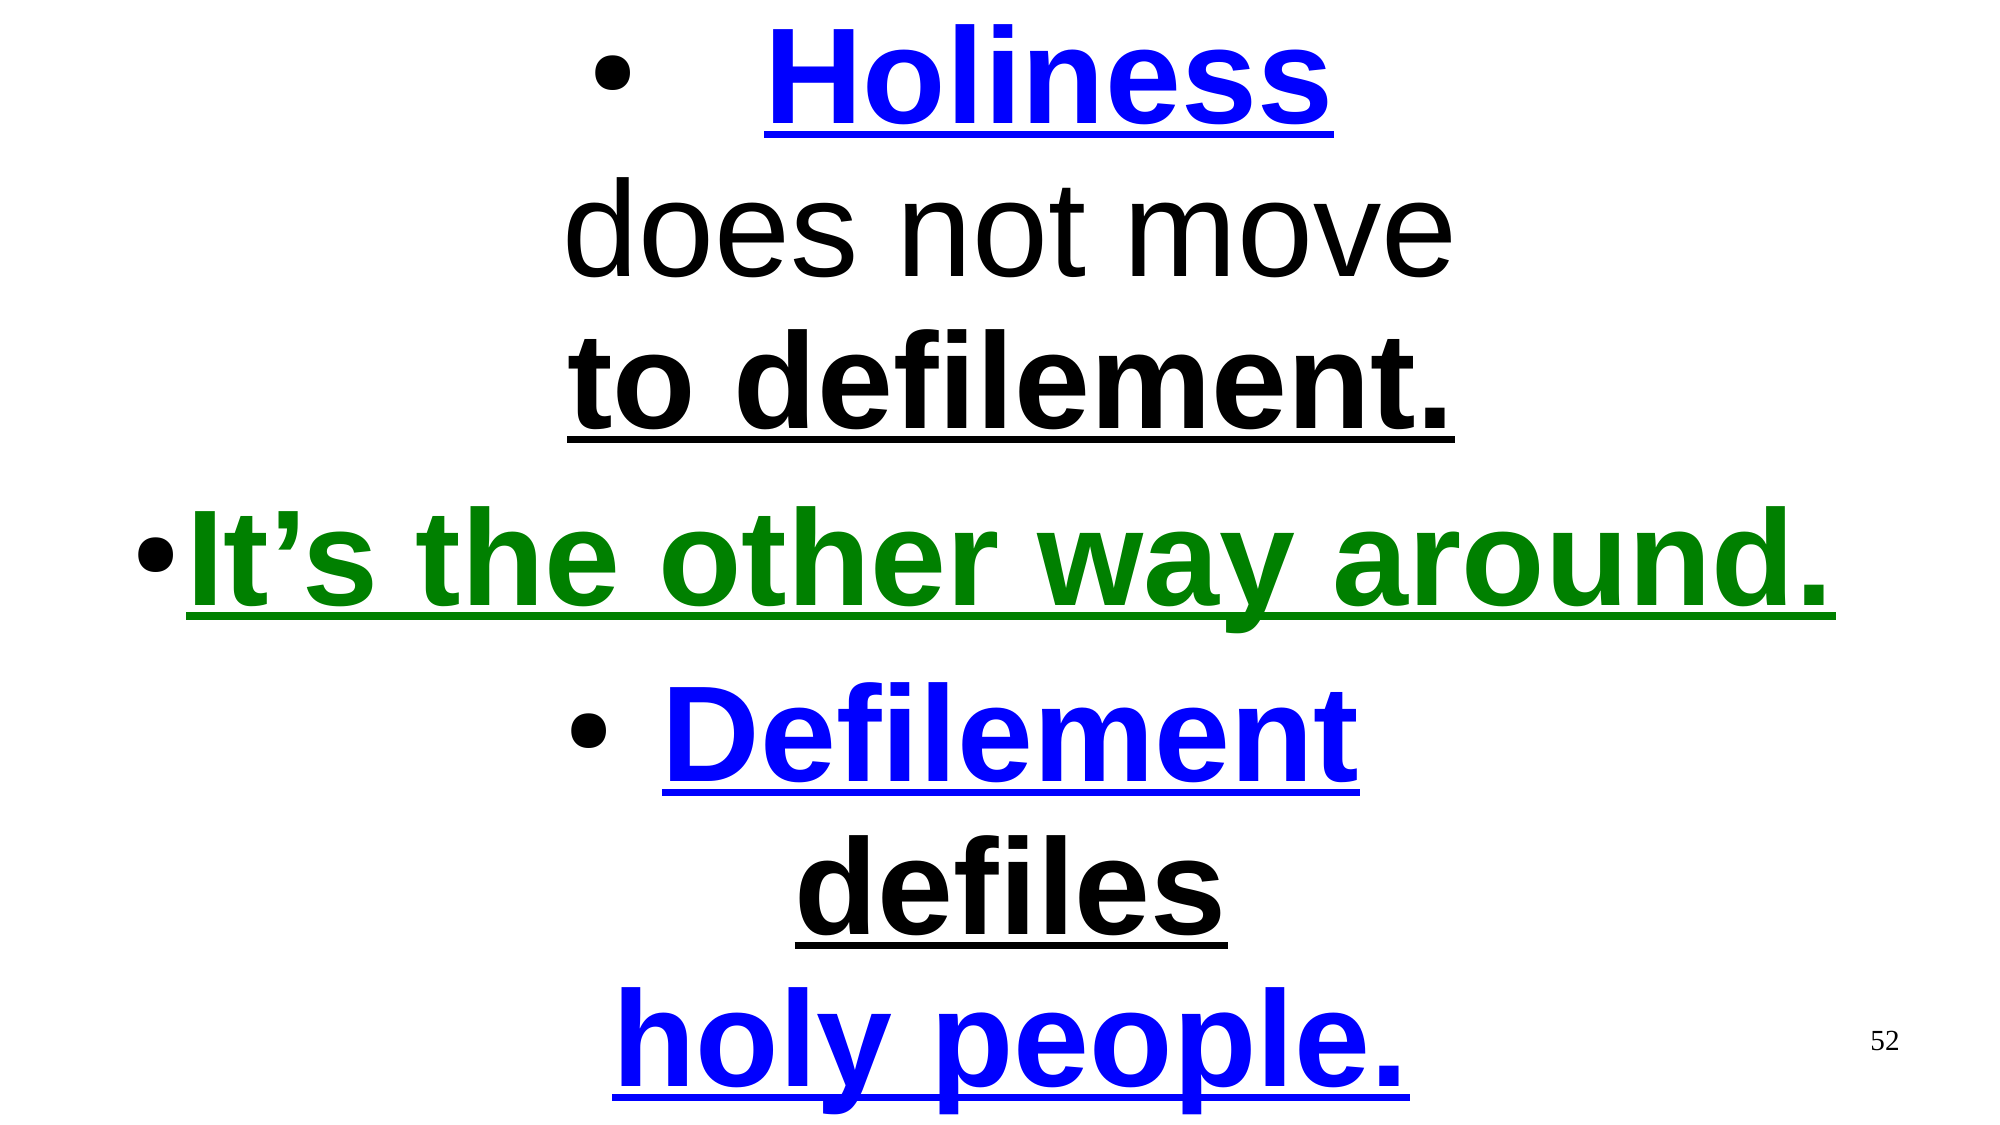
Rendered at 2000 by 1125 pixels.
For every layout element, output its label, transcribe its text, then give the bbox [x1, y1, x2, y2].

list Holiness does not move to defilement. It’s the other way around. Defilement defiles holy people. [0, 0, 1996, 1123]
